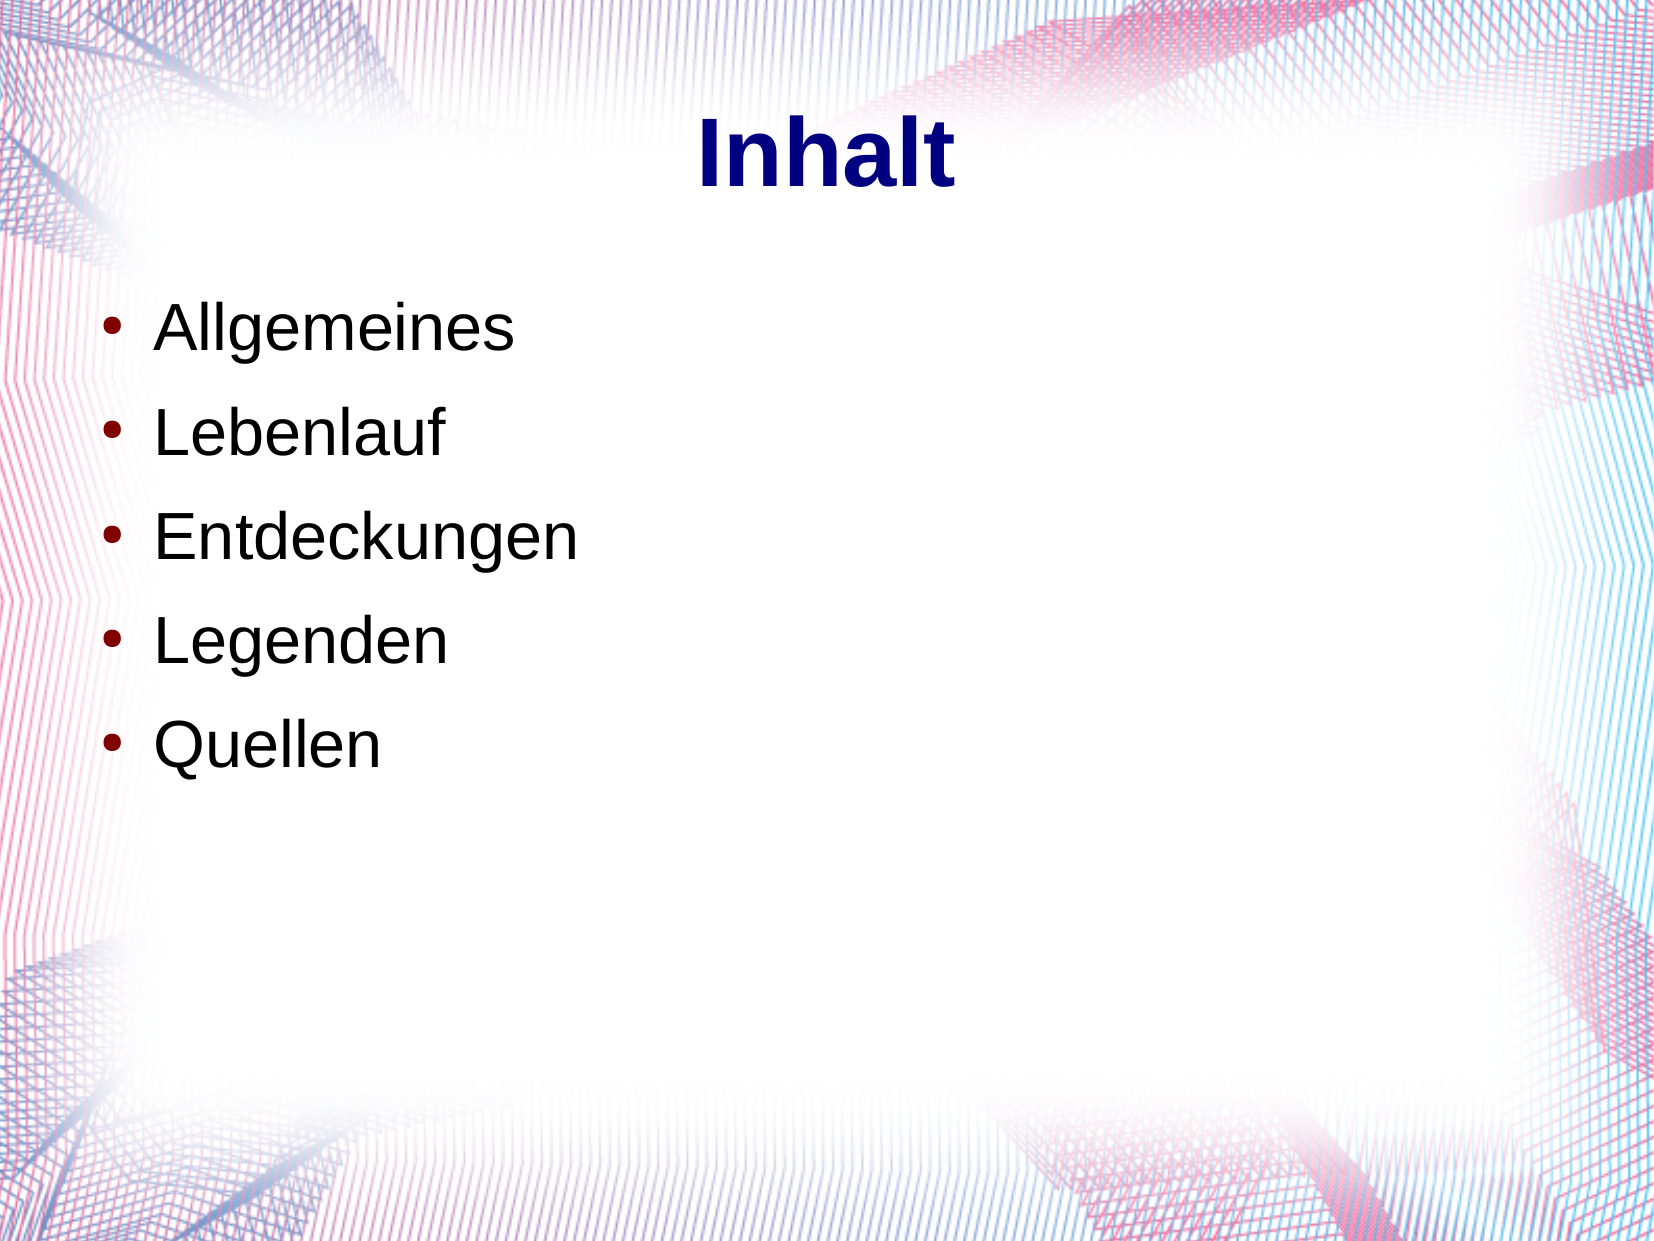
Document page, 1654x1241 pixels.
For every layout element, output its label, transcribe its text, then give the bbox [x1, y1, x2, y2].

list Allgemeines Lebenlauf Entdeckungen Legenden Quellen [82, 290, 1571, 1109]
picture [0, 0, 1654, 1241]
title Inhalt [82, 49, 1571, 257]
